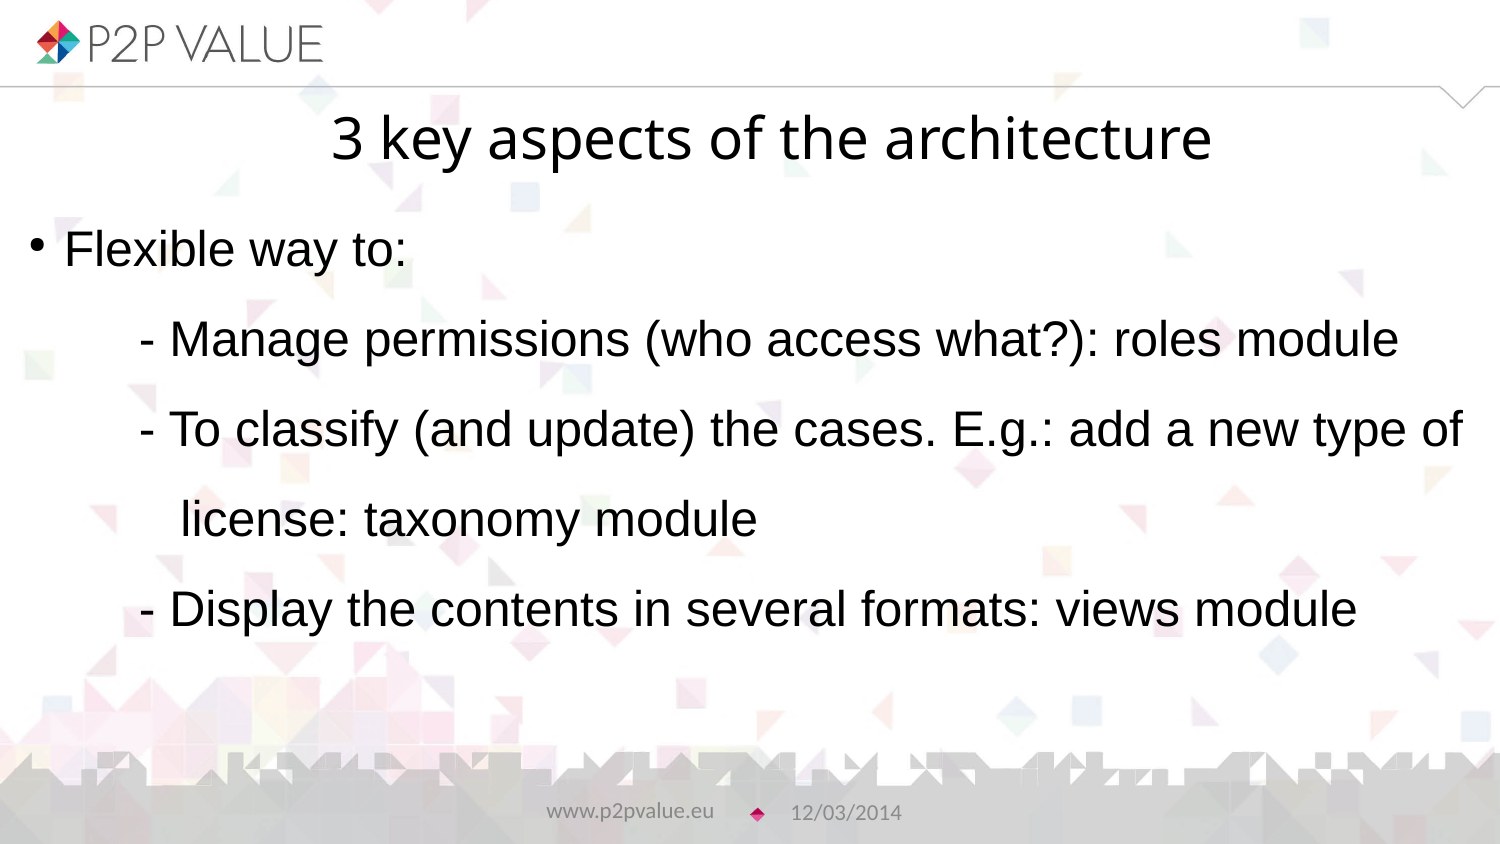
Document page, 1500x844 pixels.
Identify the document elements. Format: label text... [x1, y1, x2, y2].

text_box www.p2pvalue.eu [540, 789, 759, 829]
title 3 key aspects of the architecture [105, 92, 1441, 180]
picture [0, 0, 1500, 844]
slide_number 12/03/2014 [777, 788, 1470, 834]
subtitle Flexible way to: - Manage permissions (who access what?): roles module - To classify (and update) the cases. E.g.: add a new type of license: taxonomy module - Display the contents in several formats: views module [15, 180, 1496, 736]
